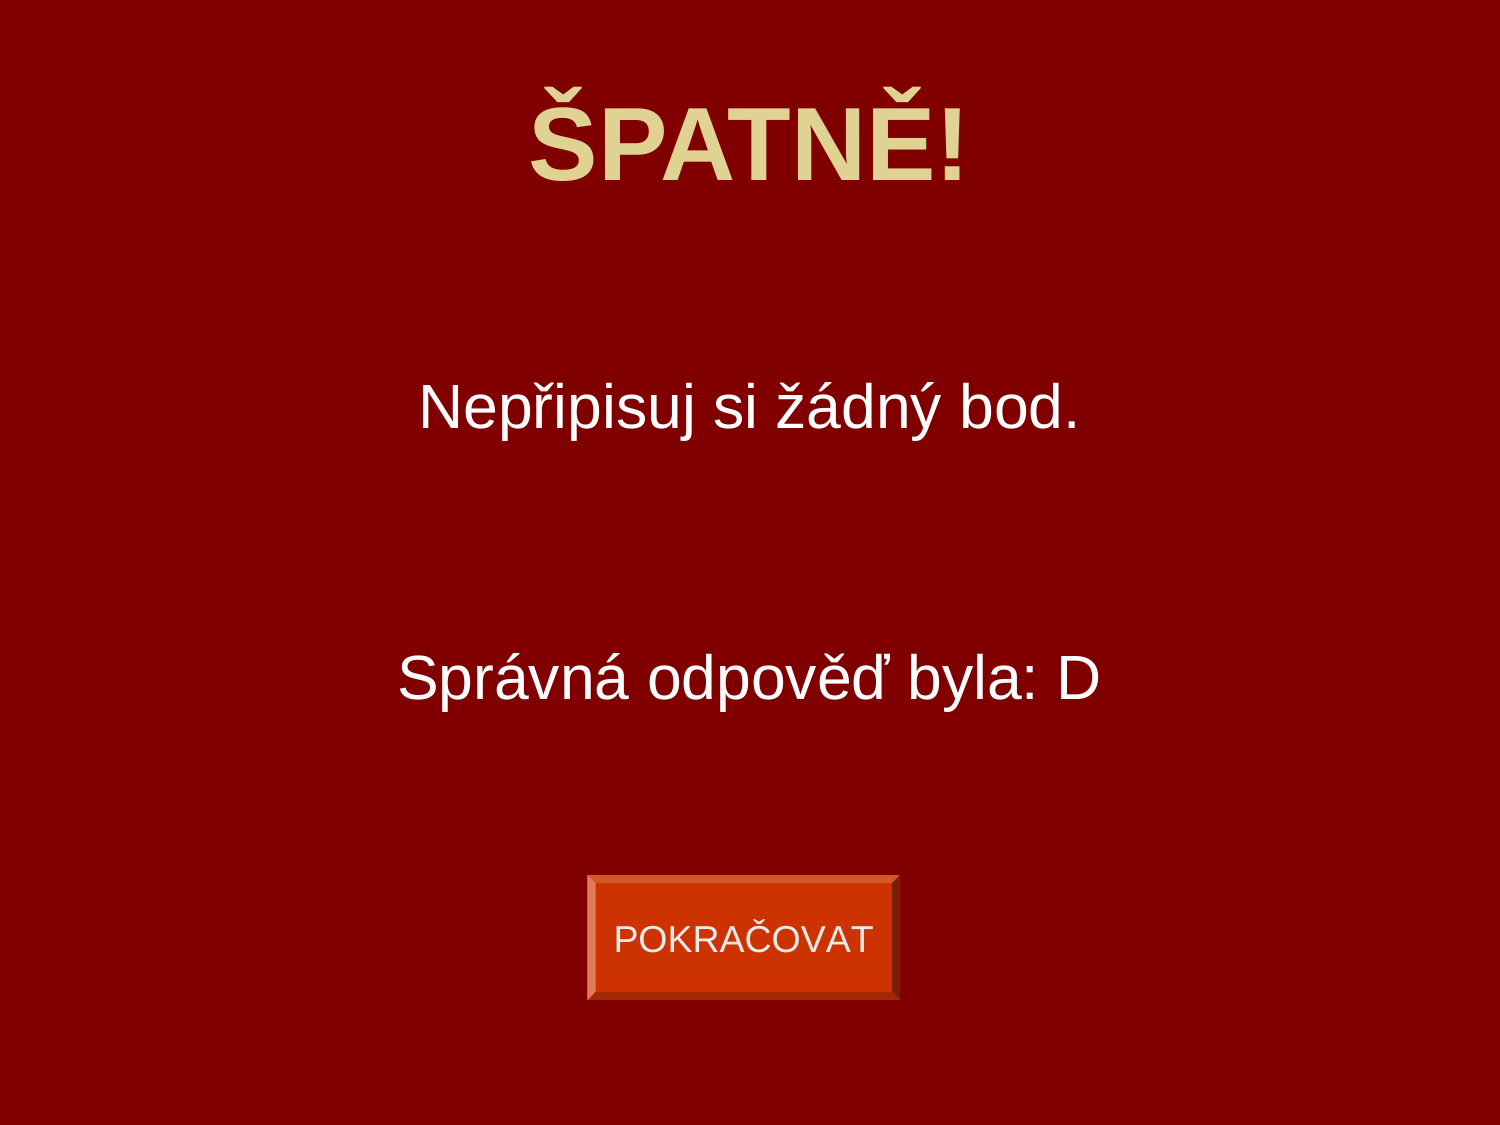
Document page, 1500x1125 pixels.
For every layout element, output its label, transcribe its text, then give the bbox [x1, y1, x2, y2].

title ŠPATNĚ! [75, 45, 1426, 233]
list Nepřipisuj si žádný bod. Správná odpověď byla: D [24, 262, 1476, 1006]
text_box POKRAČOVAT [596, 884, 891, 991]
